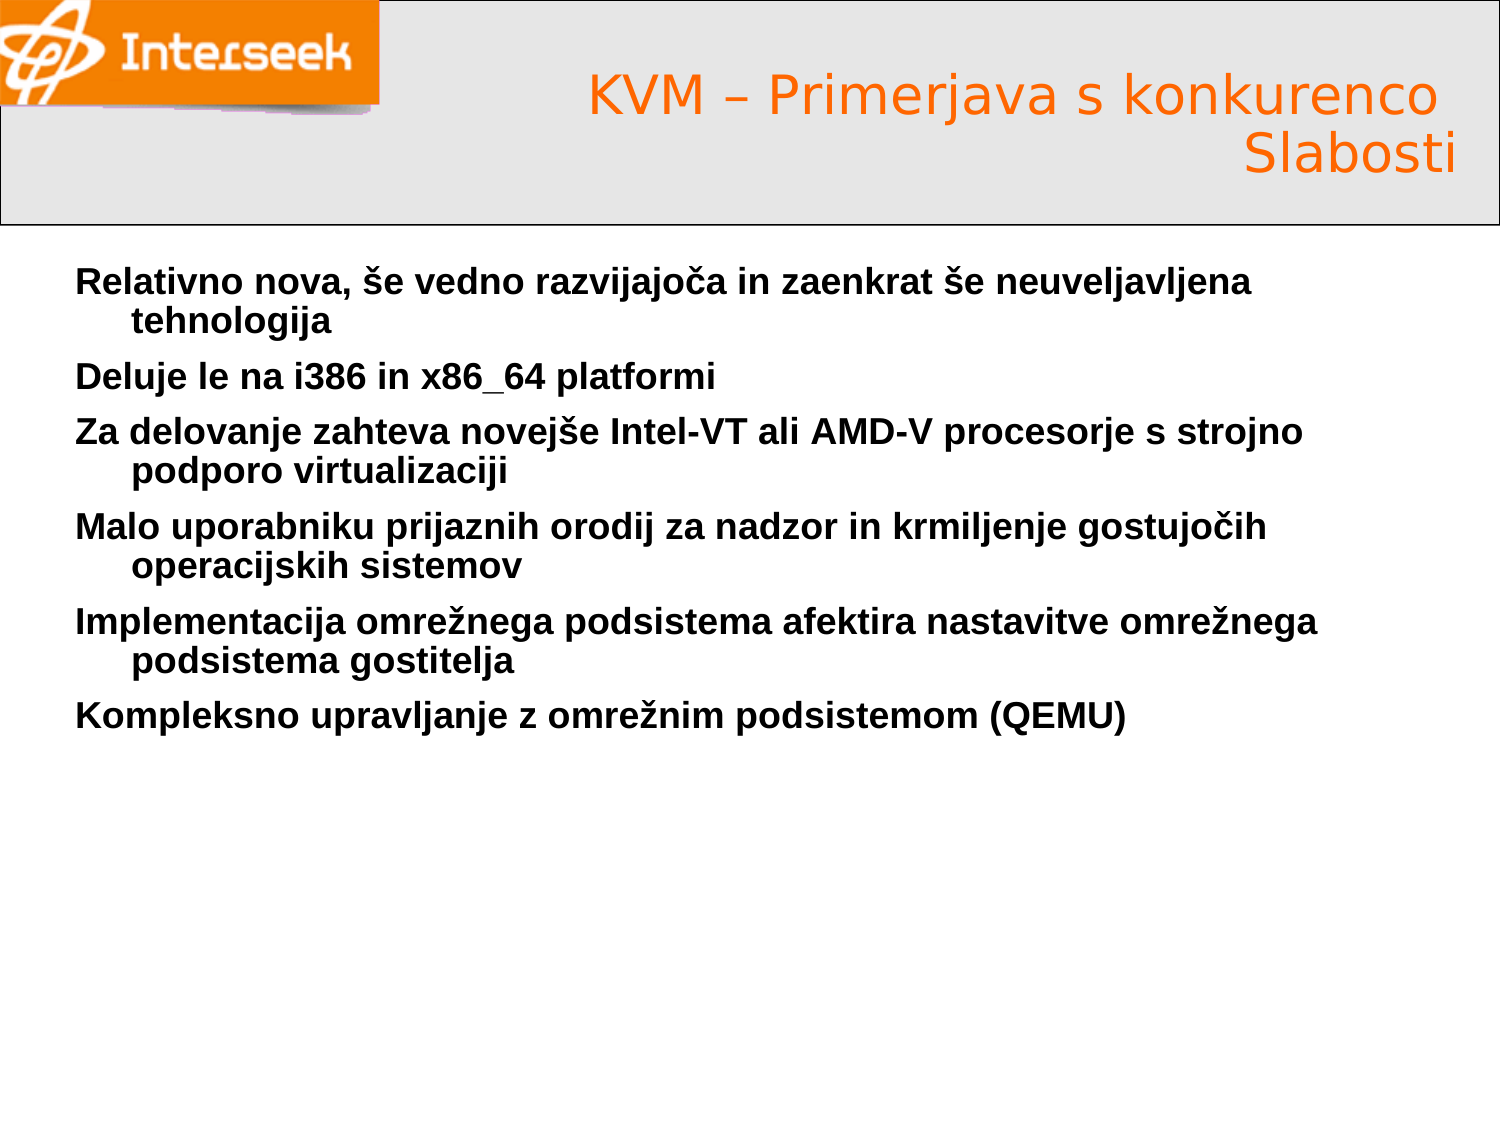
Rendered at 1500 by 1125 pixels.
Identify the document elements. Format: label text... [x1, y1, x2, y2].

list Relativno nova, še vedno razvijajoča in zaenkrat še neuveljavljena tehnologija Deluje le na i386 in x86_64 platformi Za delovanje zahteva novejše Intel-VT ali AMD-V procesorje s strojno podporo virtualizaciji Malo uporabniku prijaznih orodij za nadzor in krmiljenje gostujočih operacijskih sistemov Implementacija omrežnega podsistema afektira nastavitve omrežnega podsistema gostitelja Kompleksno upravljanje z omrežnim podsistemom (QEMU) [75, 263, 1425, 1006]
title KVM – Primerjava s konkurenco Slabosti [430, 31, 1459, 220]
picture [0, 0, 410, 120]
text_box [0, 0, 1500, 225]
